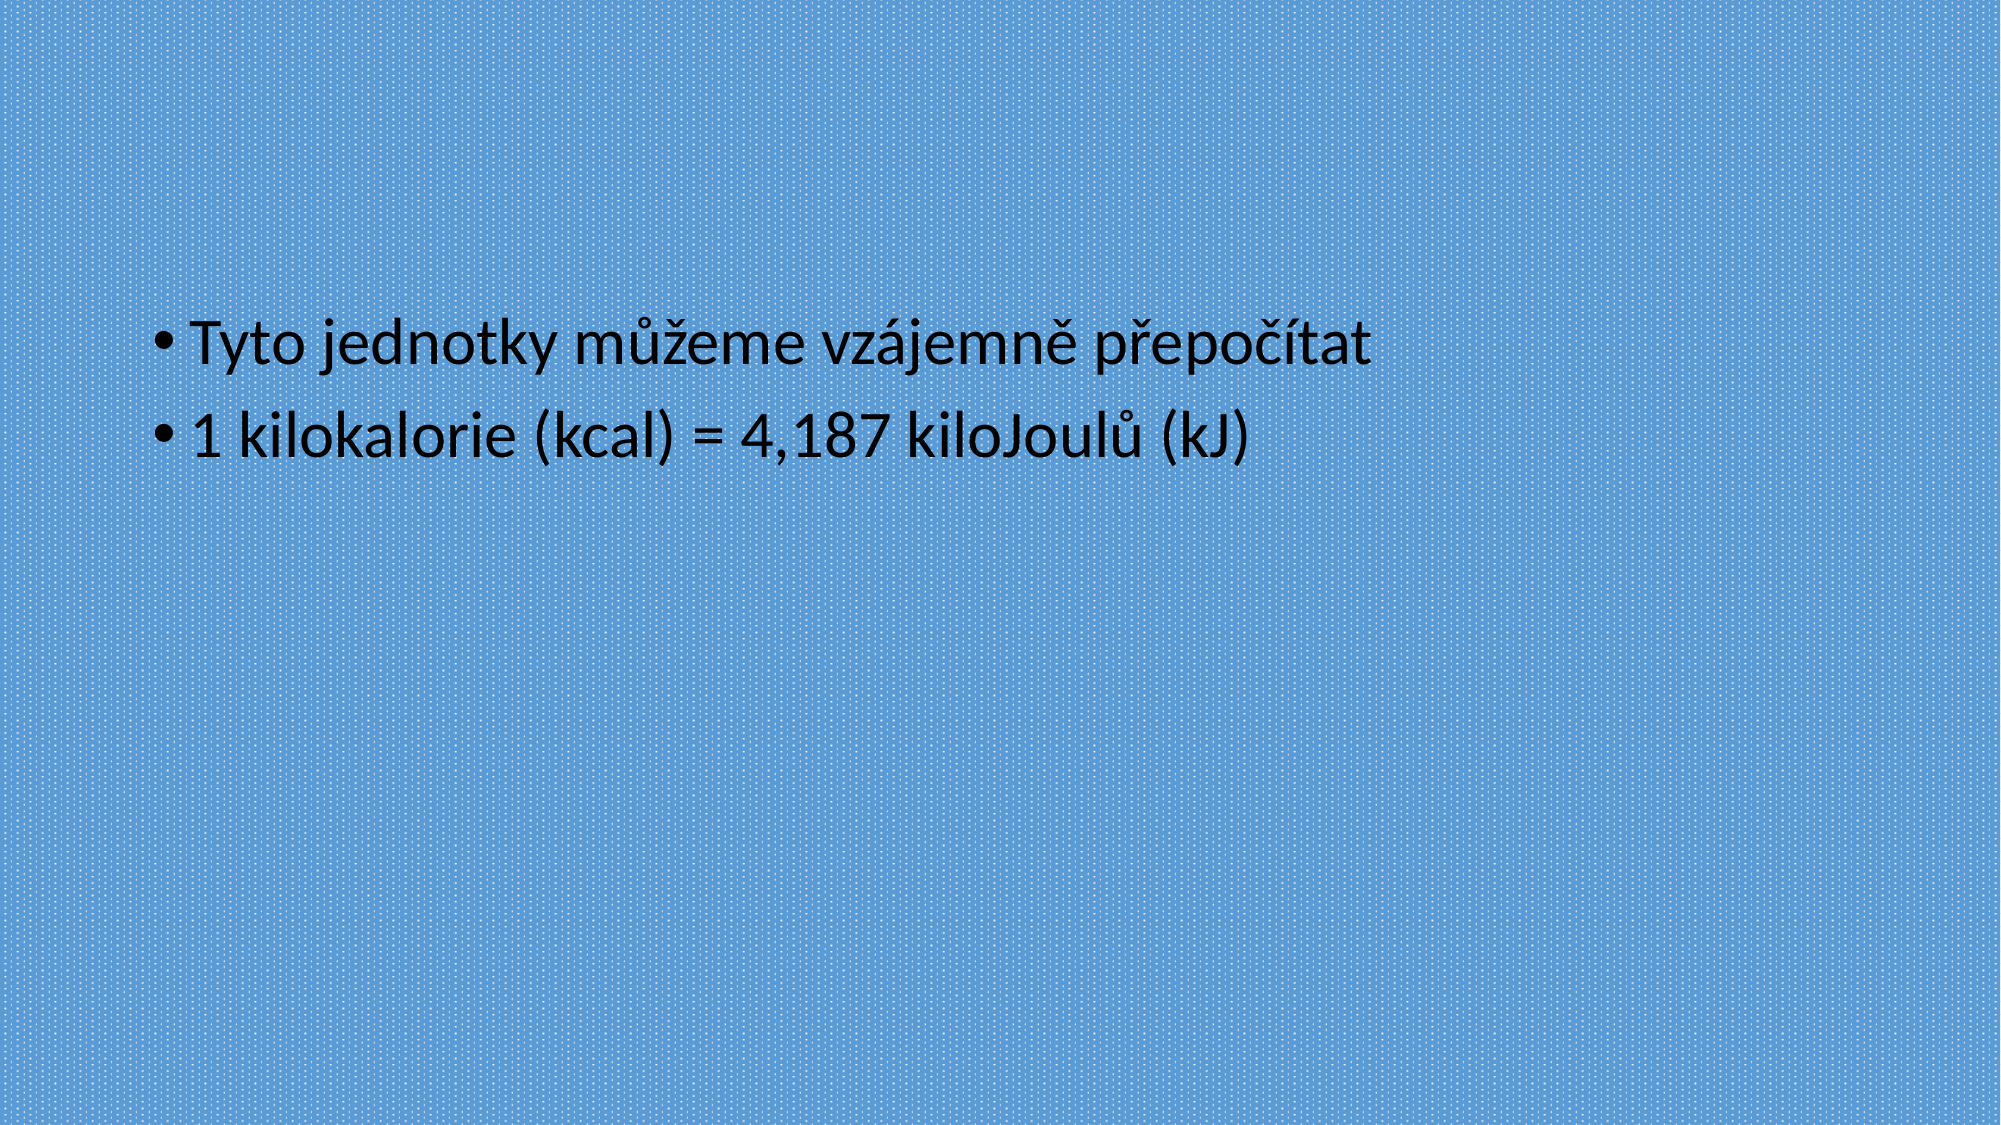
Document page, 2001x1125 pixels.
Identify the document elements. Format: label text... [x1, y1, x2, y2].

title [137, 59, 1863, 278]
list Tyto jednotky můžeme vzájemně přepočítat 1 kilokalorie (kcal) = 4,187 kiloJoulů (kJ) [137, 299, 1863, 1014]
